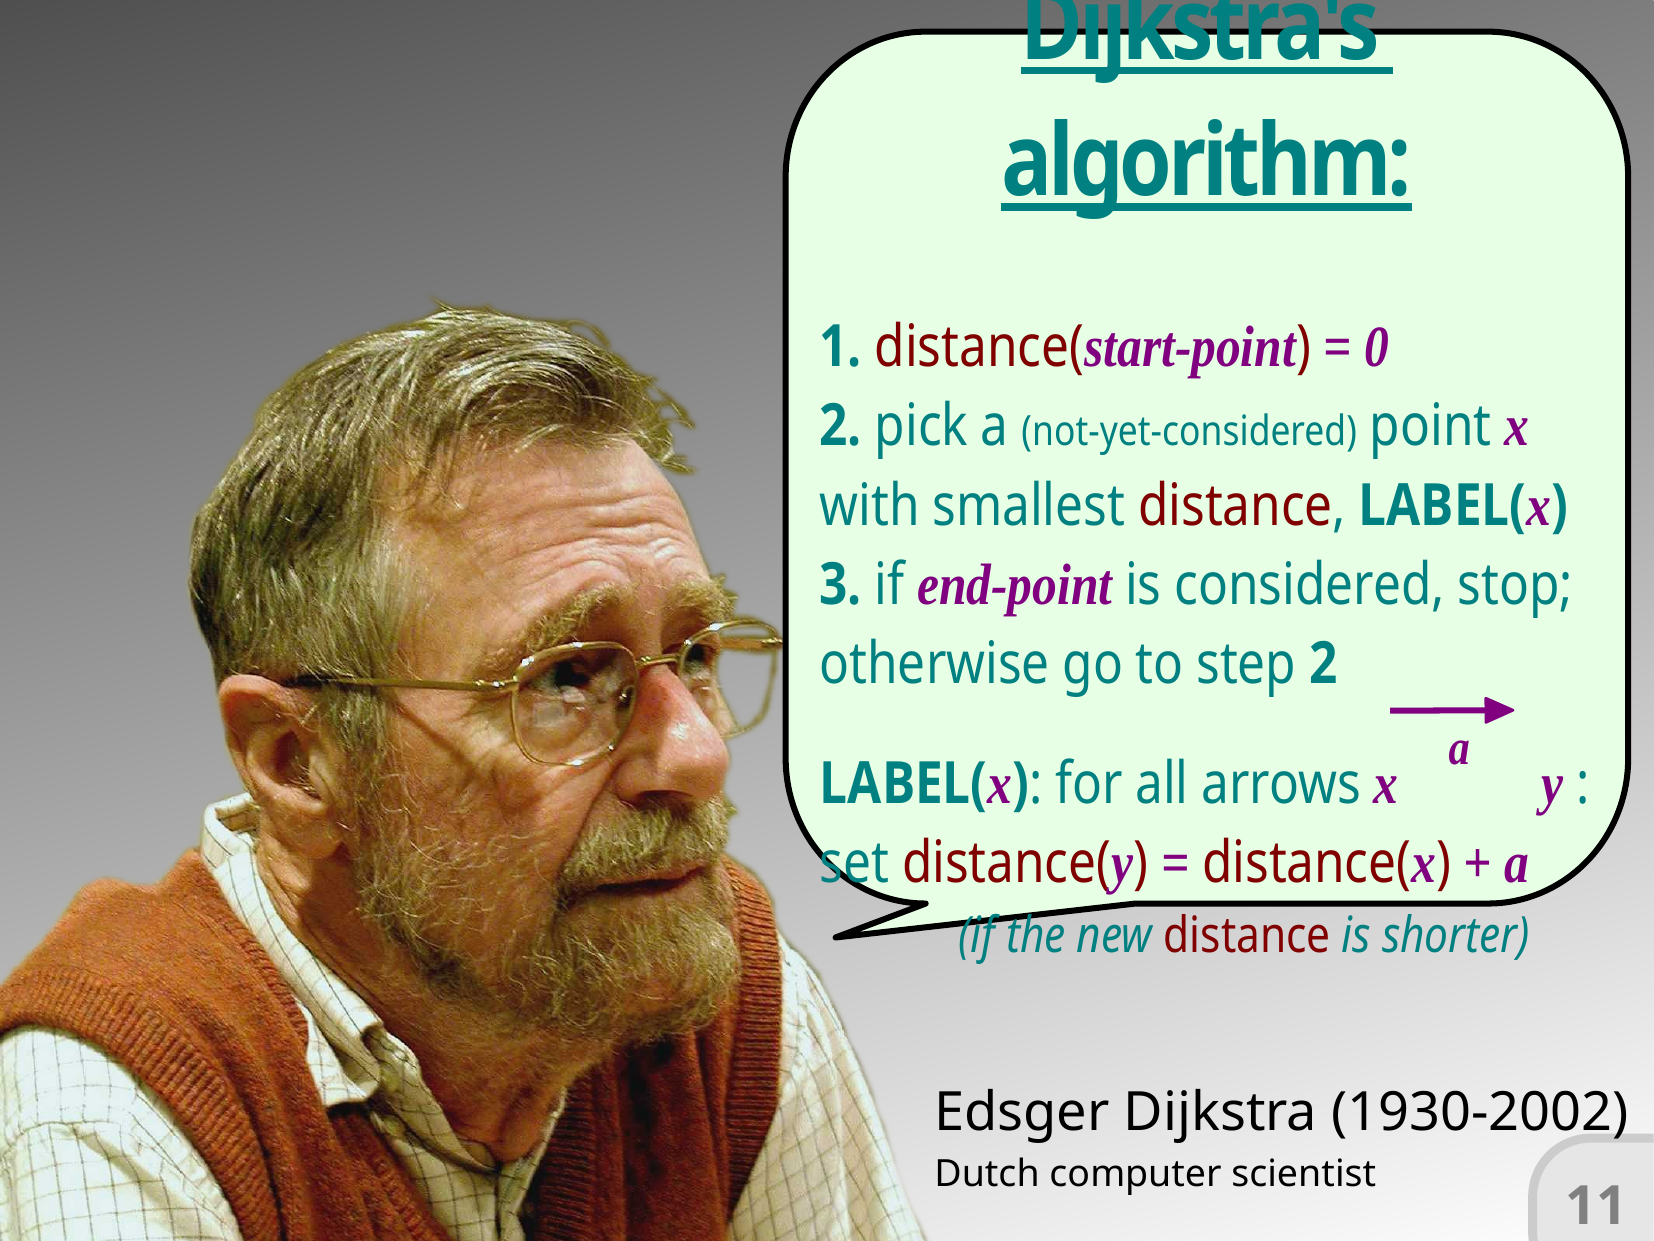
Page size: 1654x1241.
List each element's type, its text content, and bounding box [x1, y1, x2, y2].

text_box Dijkstra's algorithm: 1. distance(start-point) = 0 2. pick a (not-yet-considered) point x with smallest distance, LABEL(x) 3. if end-point is considered, stop; otherwise go to step 2 LABEL(x): for all arrows x a y : set distance(y) = distance(x) + a (if the new distance is shorter) [785, 31, 1629, 938]
picture [0, 230, 931, 1241]
text_box Edsger Dijkstra (1930-2002) Dutch computer scientist [919, 1064, 1654, 1193]
